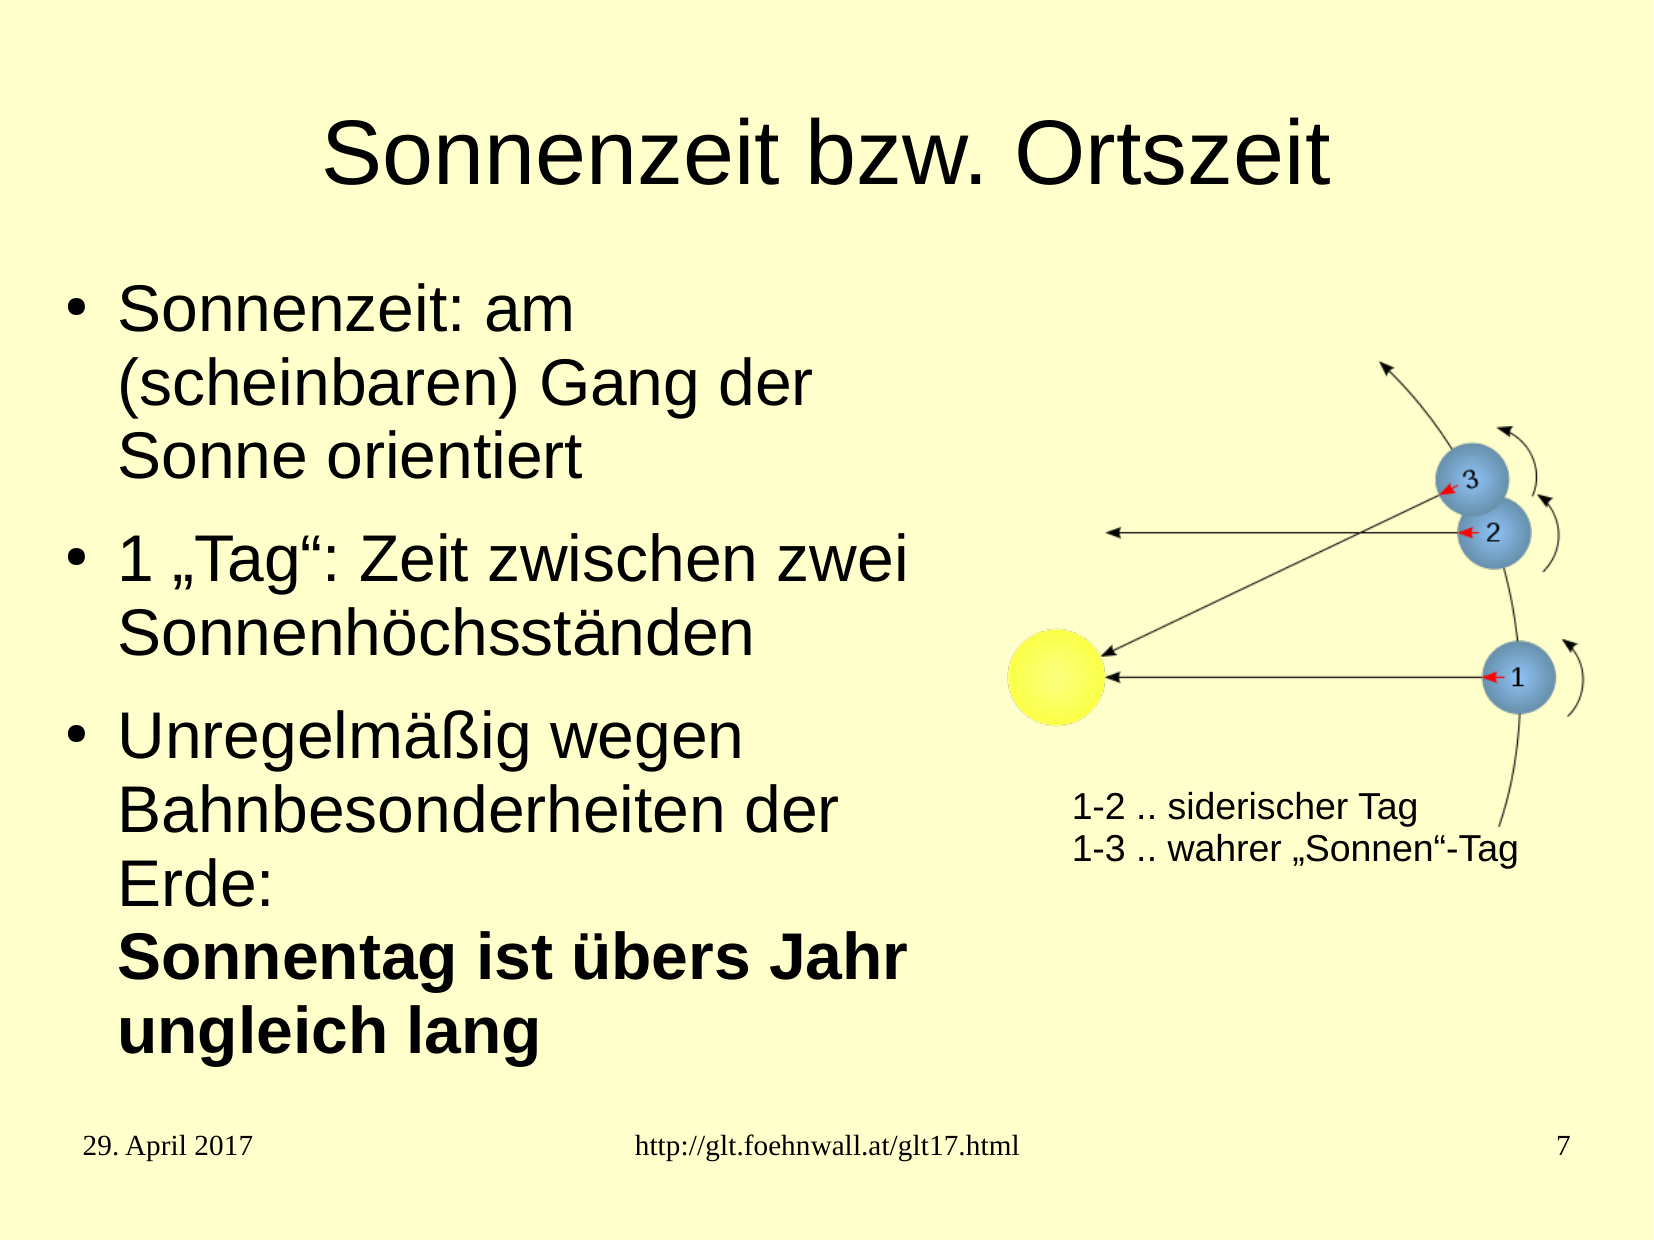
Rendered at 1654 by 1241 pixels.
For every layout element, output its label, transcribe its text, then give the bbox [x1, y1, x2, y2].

list Sonnenzeit: am (scheinbaren) Gang der Sonne orientiert 1 „Tag“: Zeit zwischen zwei Sonnenhöchsständen Unregelmäßig wegen Bahnbesonderheiten der Erde: Sonnentag ist übers Jahr ungleich lang [47, 271, 993, 1069]
text_box 1-2 .. siderischer Tag 1-3 .. wahrer „Sonnen“-Tag [1057, 778, 1577, 904]
title Sonnenzeit bzw. Ortszeit [82, 49, 1571, 257]
picture [994, 346, 1644, 827]
